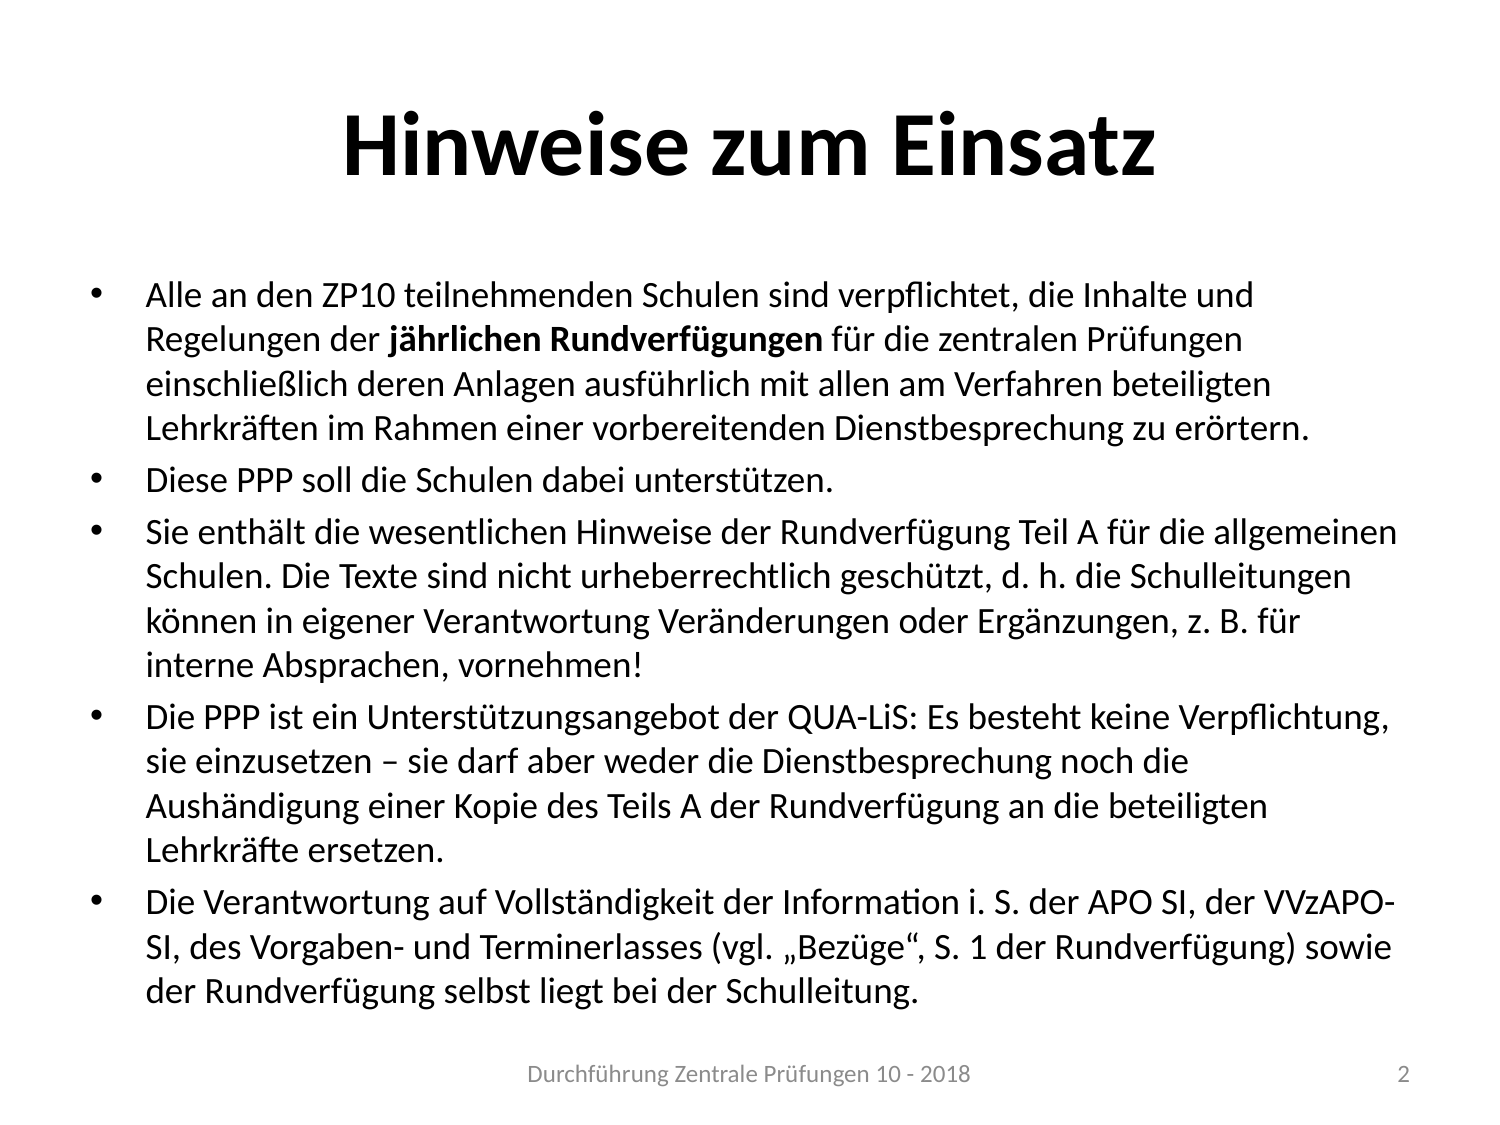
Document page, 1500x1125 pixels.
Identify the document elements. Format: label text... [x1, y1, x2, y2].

title Hinweise zum Einsatz [75, 45, 1425, 233]
footer Durchführung Zentrale Prüfungen 10 - 2018 [512, 1042, 988, 1103]
list Alle an den ZP10 teilnehmenden Schulen sind verpflichtet, die Inhalte und Regelungen der jährlichen Rundverfügungen für die zentralen Prüfungen einschließlich deren Anlagen ausführlich mit allen am Verfahren beteiligten Lehrkräften im Rahmen einer vorbereitenden Dienstbesprechung zu erörtern. Diese PPP soll die Schulen dabei unterstützen. Sie enthält die wesentlichen Hinweise der Rundverfügung Teil A für die allgemeinen Schulen. Die Texte sind nicht urheberrechtlich geschützt, d. h. die Schulleitungen können in eigener Verantwortung Veränderungen oder Ergänzungen, z. B. für interne Absprachen, vornehmen! Die PPP ist ein Unterstützungsangebot der QUA-LiS: Es besteht keine Verpflichtung, sie einzusetzen – sie darf aber weder die Dienstbesprechung noch die Aushändigung einer Kopie des Teils A der Rundverfügung an die beteiligten Lehrkräfte ersetzen. Die Verantwortung auf Vollständigkeit der Information i. S. der APO SI, der VVzAPO-SI, des Vorgaben- und Terminerlasses (vgl. „Bezüge“, S. 1 der Rundverfügung) sowie der Rundverfügung selbst liegt bei der Schulleitung. [75, 262, 1424, 1024]
slide_number <Foliennummer> [1074, 1042, 1425, 1103]
